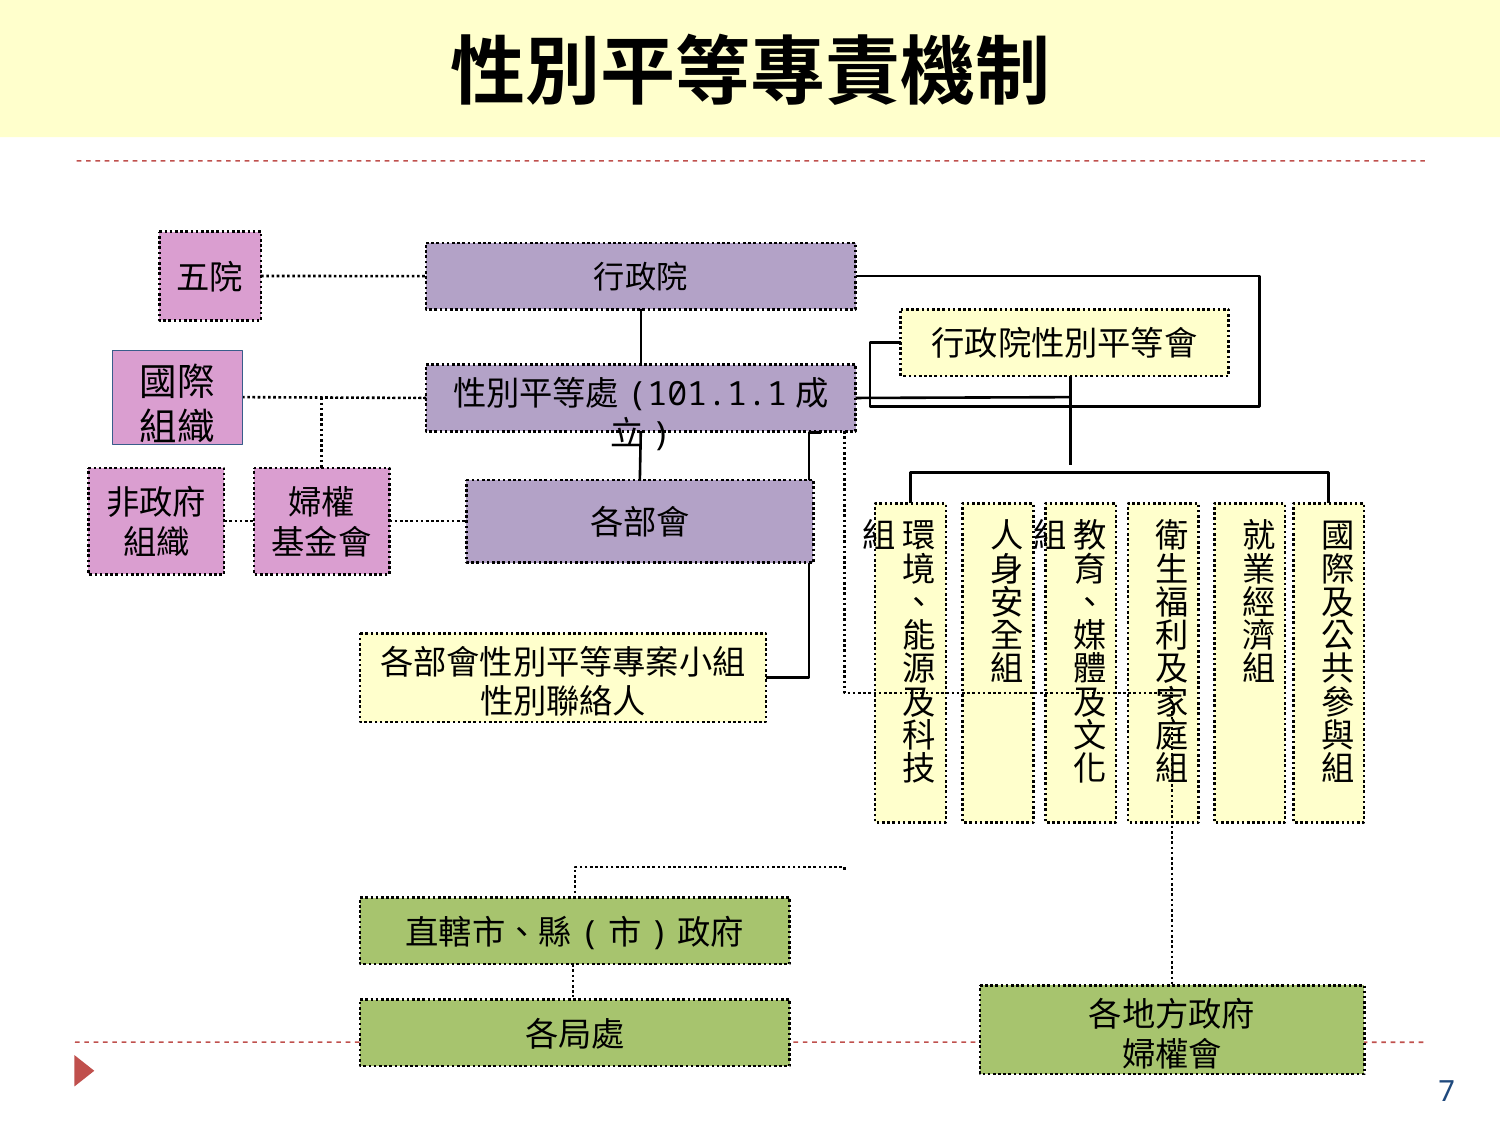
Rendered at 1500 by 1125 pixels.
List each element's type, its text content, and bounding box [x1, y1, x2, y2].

text_box 就業經濟組 [1214, 503, 1285, 823]
text_box 性別平等專責機制 [0, 0, 1500, 138]
text_box 五院 [159, 232, 261, 320]
text_box 直轄市、縣(市)政府 [360, 898, 790, 964]
text_box 性別平等處(101.1.1成立) [426, 365, 856, 431]
text_box 各局處 [360, 1000, 790, 1066]
text_box 國際及公共參與組 [1293, 503, 1365, 823]
text_box 環境、能源及科技組 [875, 503, 946, 823]
text_box 行政院 [426, 243, 856, 309]
text_box 衛生福利及家庭組 [1128, 503, 1199, 823]
text_box 各部會 [466, 480, 813, 563]
text_box 行政院性別平等會 [901, 309, 1229, 376]
text_box 國際組織 [112, 350, 242, 444]
text_box 人身安全組 [962, 503, 1034, 823]
text_box 各地方政府 婦權會 [980, 985, 1364, 1074]
text_box 教育、媒體及文化組 [1045, 503, 1117, 823]
text_box 婦權 基金會 [254, 468, 390, 574]
text_box 各部會性別平等專案小組 性別聯絡人 [360, 633, 766, 722]
text_box 7 [1423, 1065, 1500, 1125]
text_box 非政府組織 [88, 468, 224, 574]
